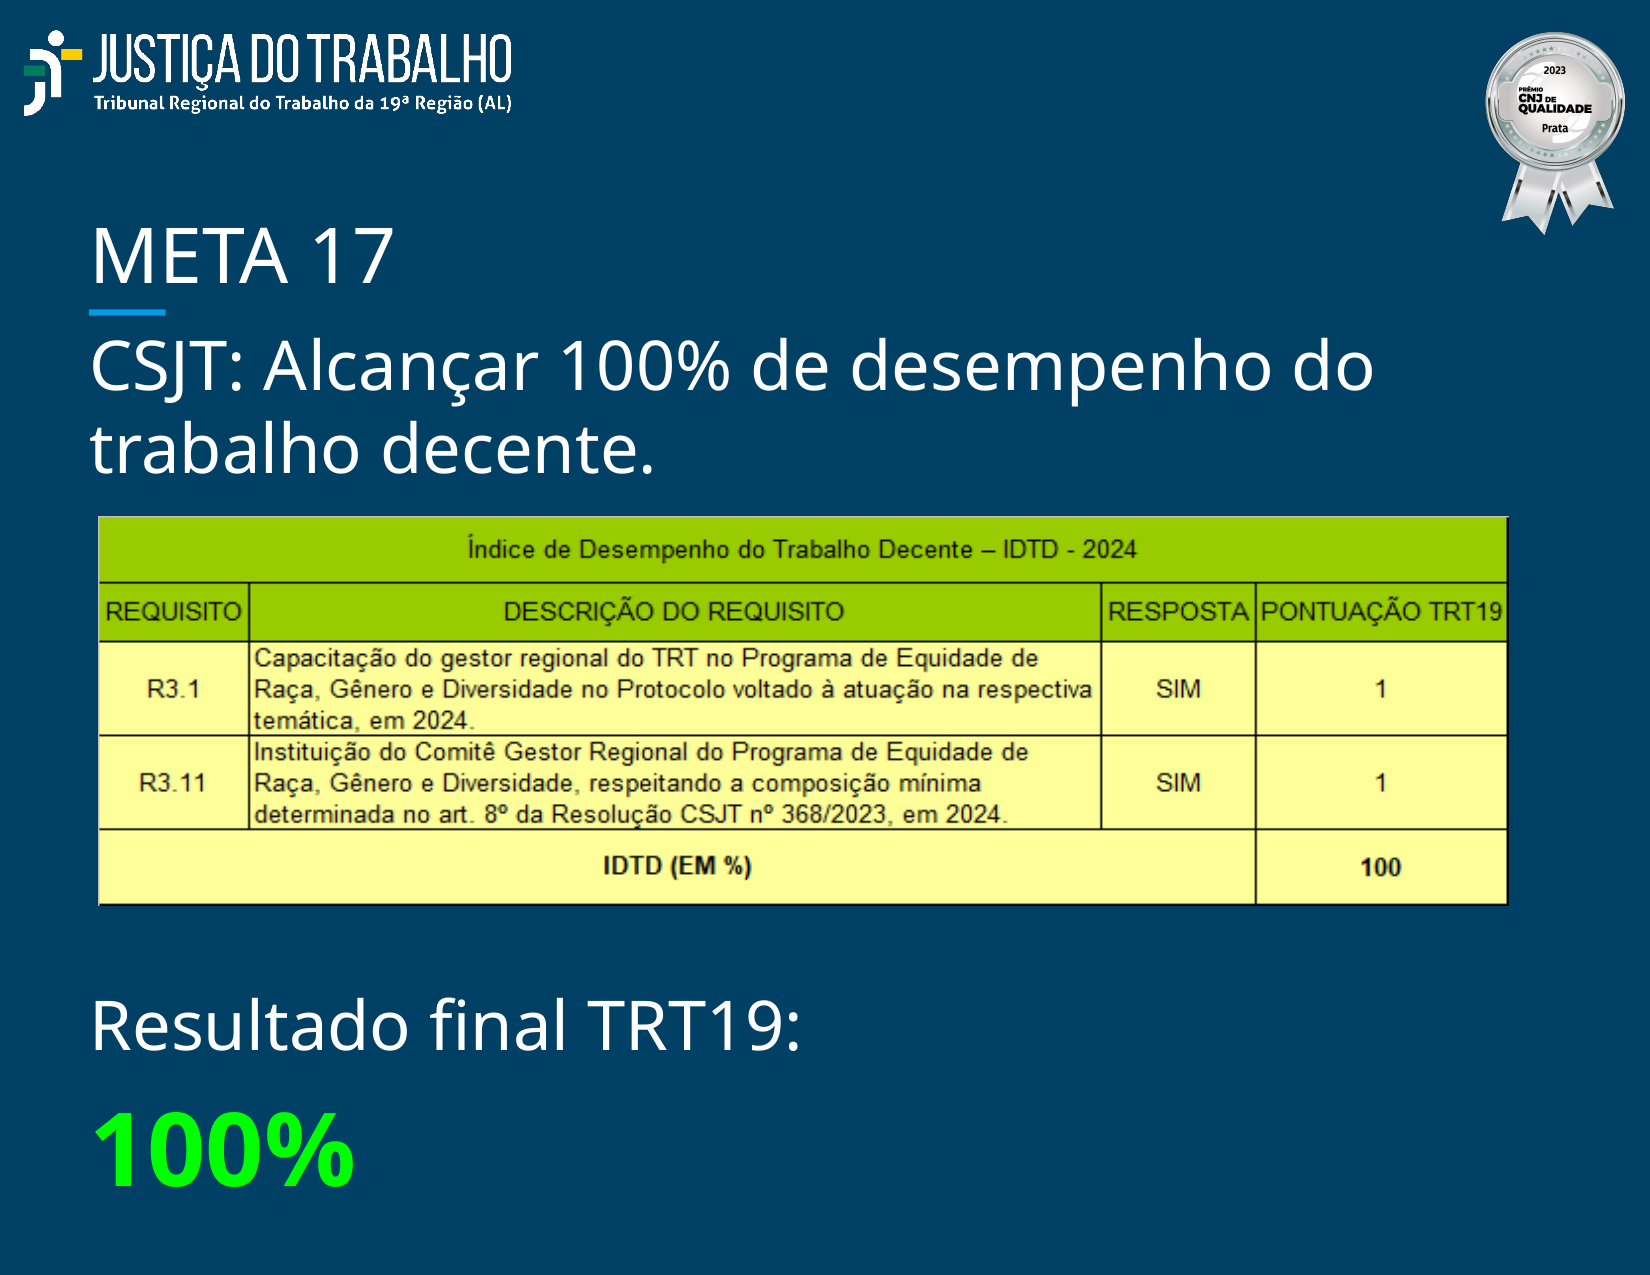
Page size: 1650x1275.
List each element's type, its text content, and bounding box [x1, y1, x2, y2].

picture [24, 30, 511, 116]
title META 17 CSJT: Alcançar 100% de desempenho do trabalho decente. Resultado final TRT19: 100% [71, 263, 1581, 1225]
picture [1484, 30, 1626, 237]
picture [98, 516, 1509, 906]
